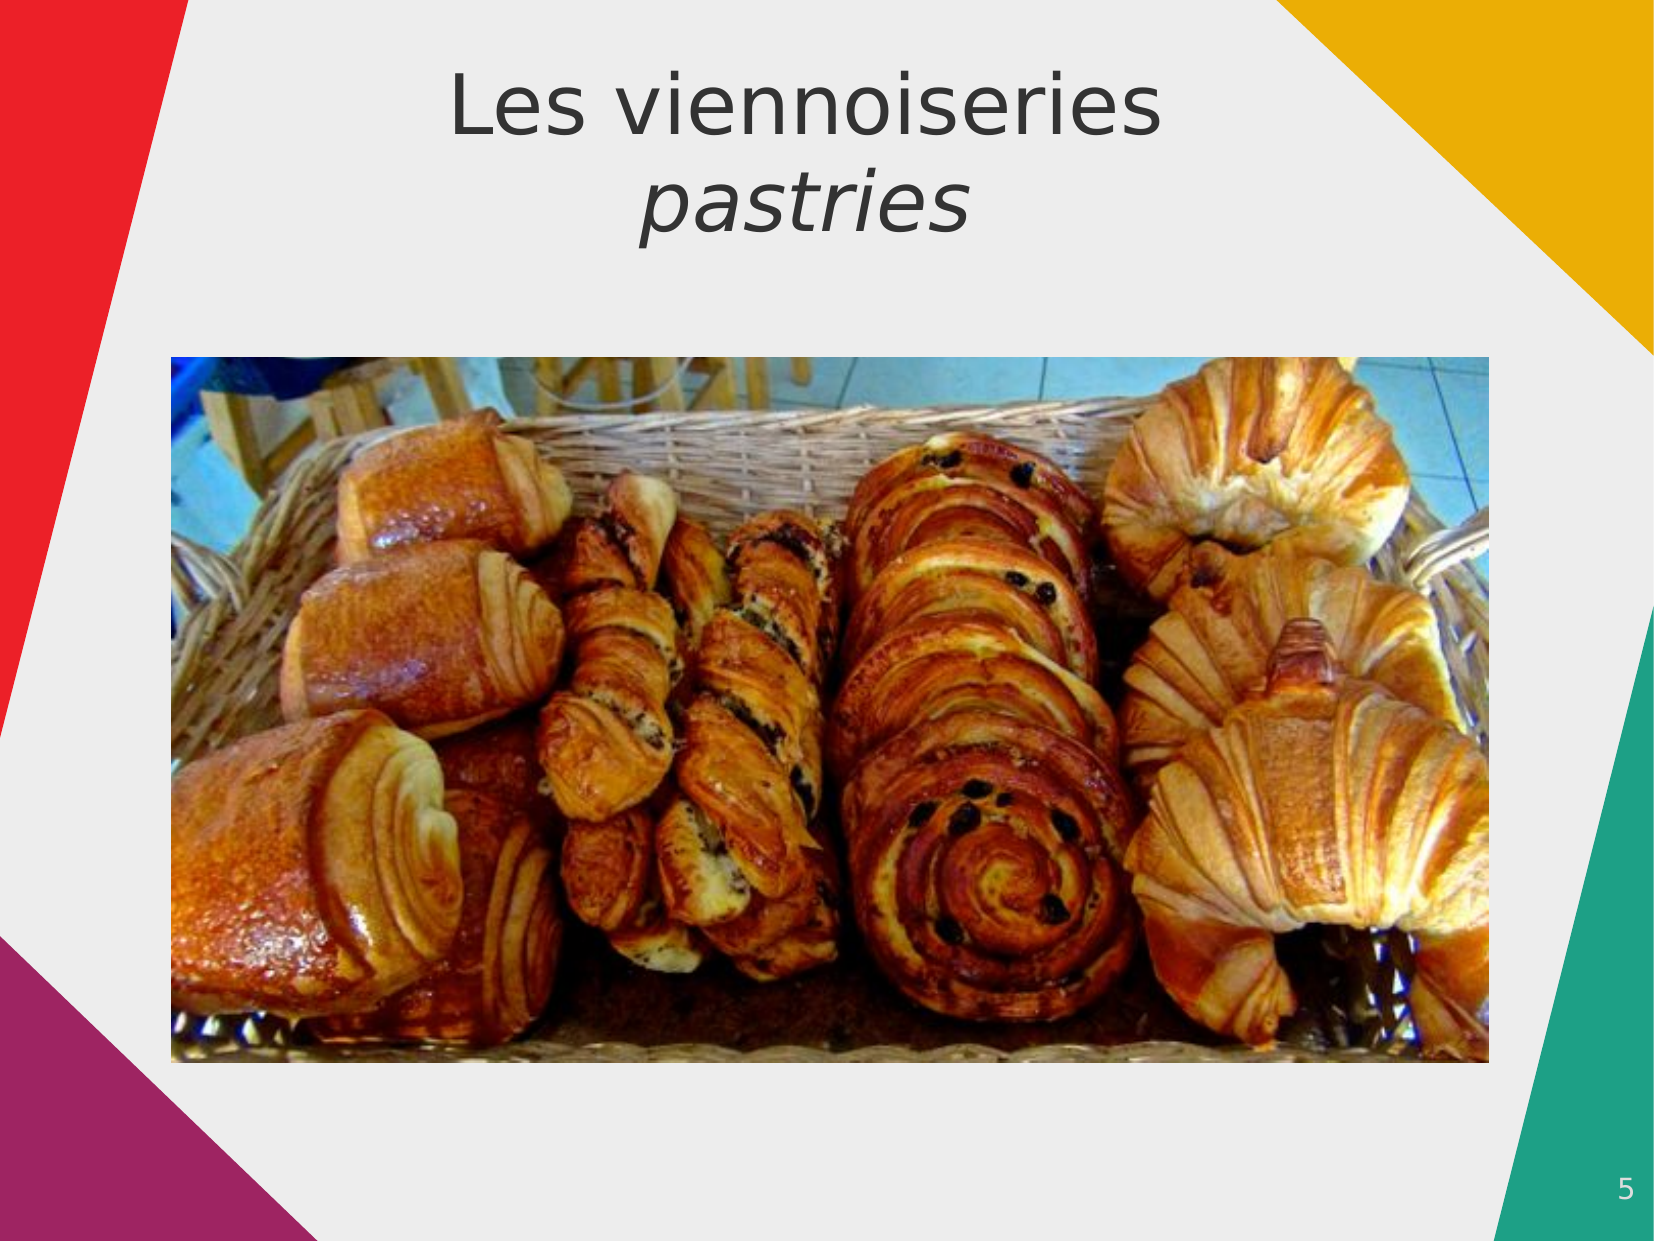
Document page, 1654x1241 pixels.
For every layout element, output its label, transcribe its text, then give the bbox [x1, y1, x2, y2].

picture [171, 357, 1489, 1063]
title Les viennoiseries pastries [99, 57, 1512, 349]
